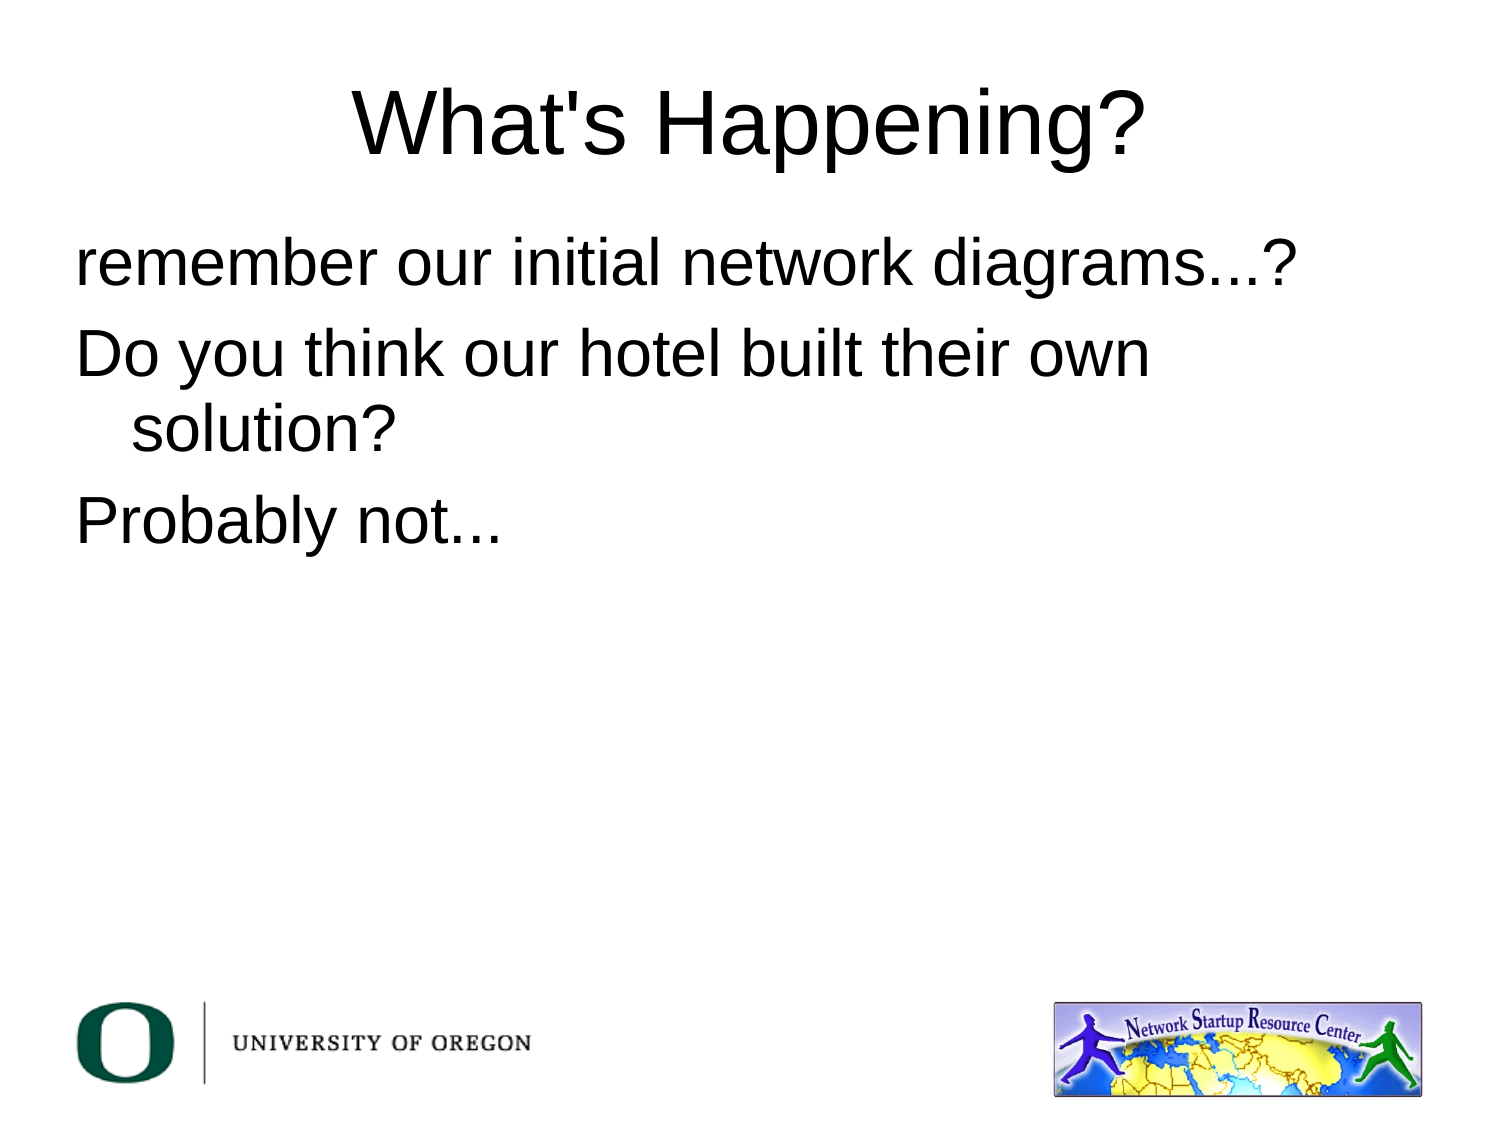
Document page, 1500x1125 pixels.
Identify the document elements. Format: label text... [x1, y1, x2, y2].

picture [62, 998, 546, 1088]
list remember our initial network diagrams...? Do you think our hotel built their own solution? Probably not... [75, 224, 1426, 948]
picture [1050, 999, 1426, 1100]
title What's Happening? [75, 52, 1426, 193]
